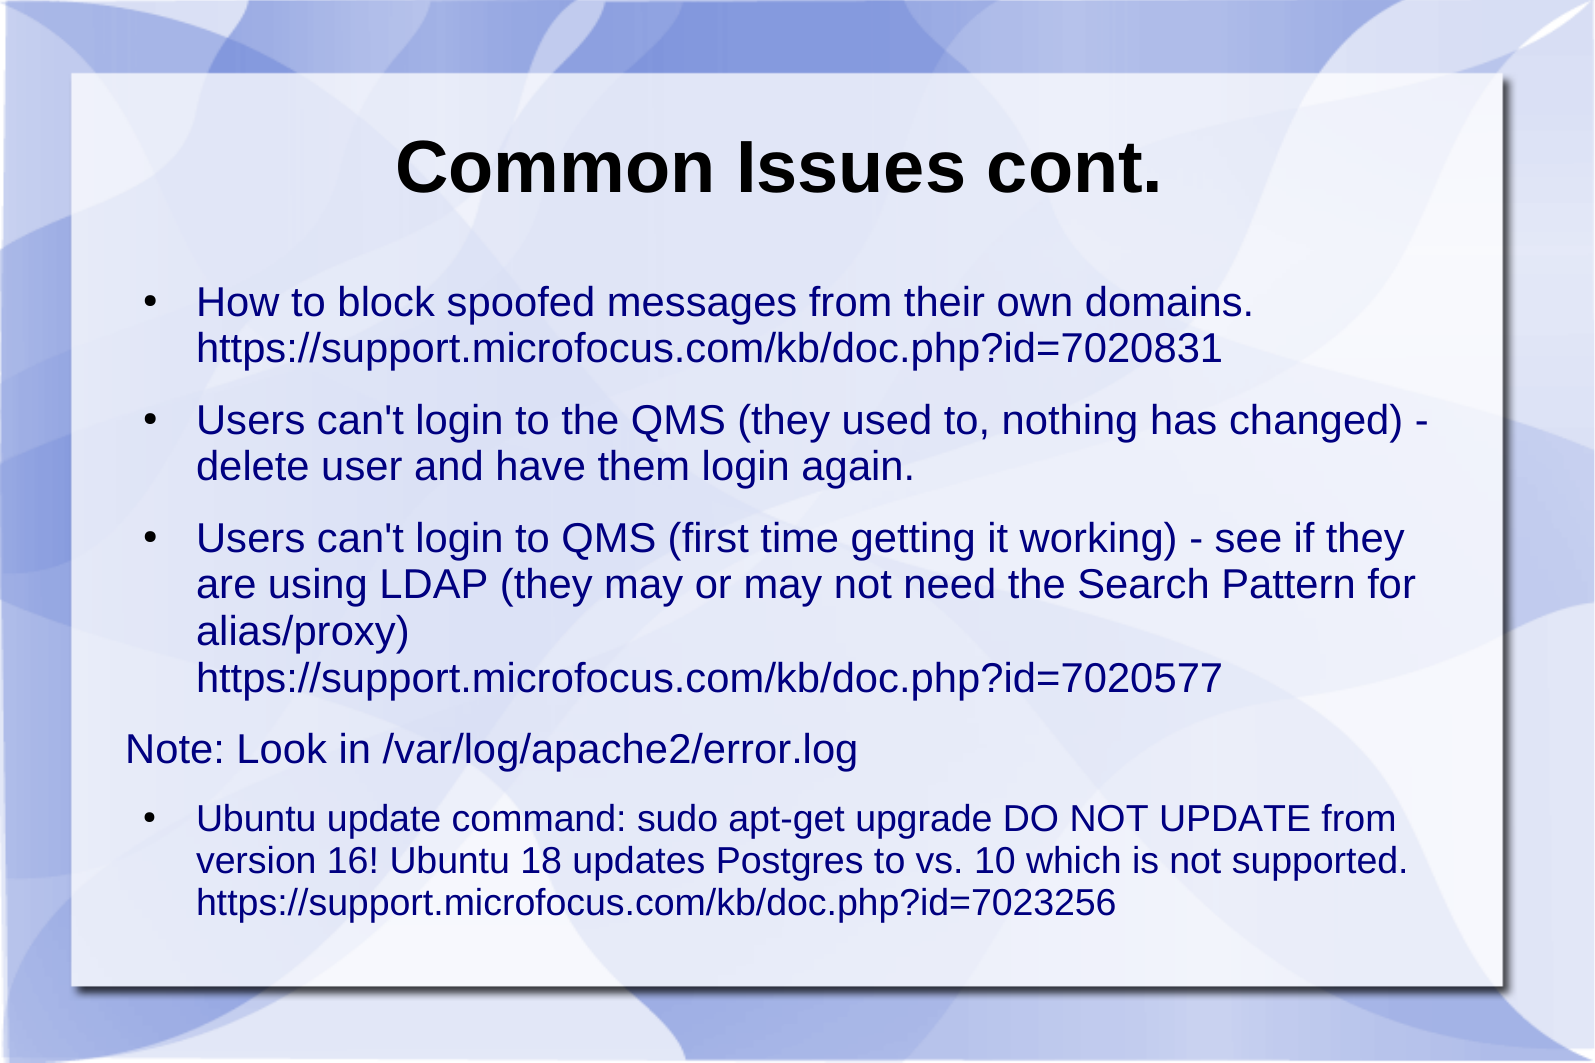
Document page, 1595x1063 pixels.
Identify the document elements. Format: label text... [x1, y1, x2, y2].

picture [0, 0, 1595, 1063]
title Common Issues cont. [79, 77, 1481, 256]
list How to block spoofed messages from their own domains. https://support.microfocus.com/kb/doc.php?id=7020831 Users can't login to the QMS (they used to, nothing has changed) - delete user and have them login again. Users can't login to QMS (first time getting it working) - see if they are using LDAP (they may or may not need the Search Pattern for alias/proxy) https://support.microfocus.com/kb/doc.php?id=7020577 Note: Look in /var/log/apache2/error.log Ubuntu update command: sudo apt-get upgrade DO NOT UPDATE from version 16! Ubuntu 18 updates Postgres to vs. 10 which is not supported. https://support.microfocus.com/kb/doc.php?id=7023256 [125, 278, 1436, 927]
